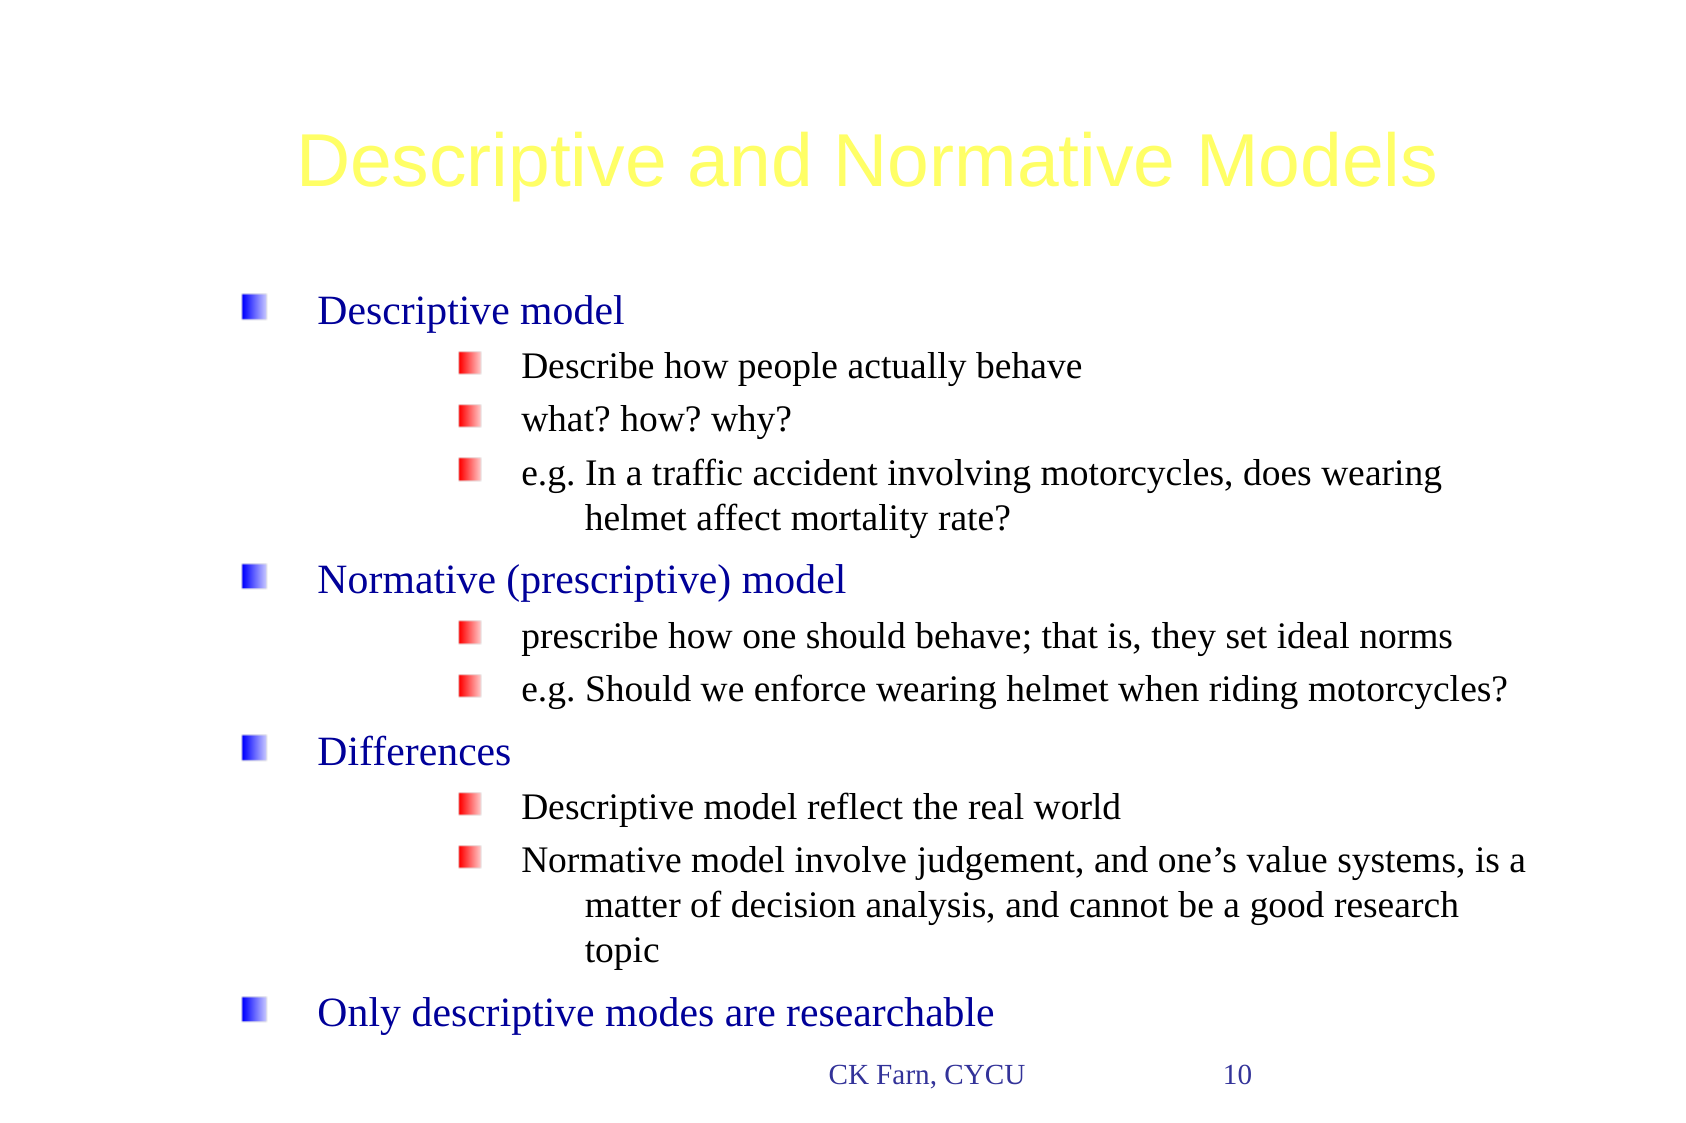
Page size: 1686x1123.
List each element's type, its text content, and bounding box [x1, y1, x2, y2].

title Descriptive and Normative Models [280, 62, 1560, 250]
footer CK Farn, CYCU [660, 1048, 1194, 1123]
list Descriptive model Describe how people actually behave what? how? why? e.g. In a traffic accident involving motorcycles, does wearing helmet affect mortality rate? Normative (prescriptive) model prescribe how one should behave; that is, they set ideal norms e.g. Should we enforce wearing helmet when riding motorcycles? Differences Descriptive model reflect the real world Normative model involve judgement, and one’s value systems, is a matter of decision analysis, and cannot be a good research topic Only descriptive modes are researchable [225, 275, 1551, 1083]
slide_number 4 [1207, 1048, 1560, 1123]
